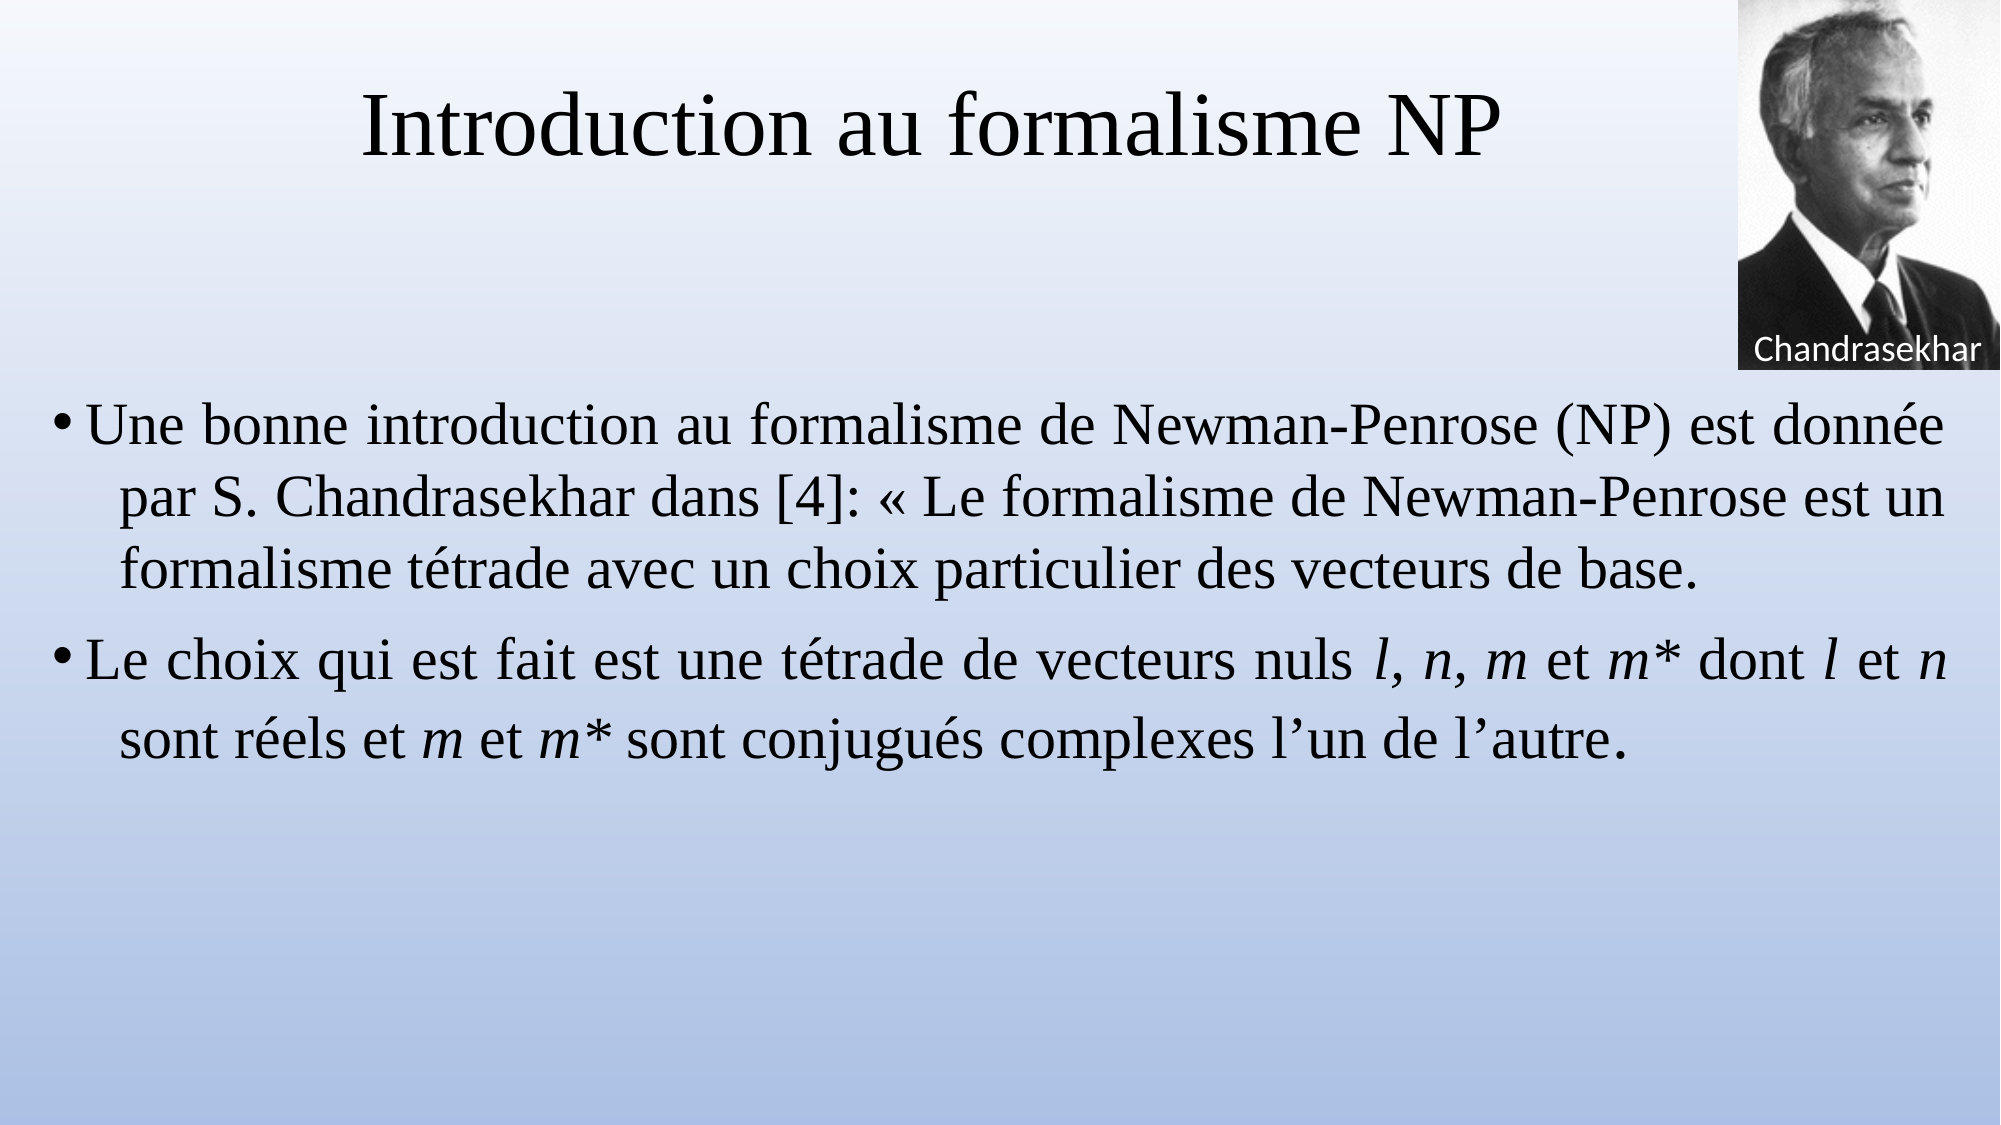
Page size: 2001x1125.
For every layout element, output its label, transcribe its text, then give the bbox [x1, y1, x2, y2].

text_box Chandrasekhar [1738, 316, 2000, 377]
picture [1738, 0, 2000, 316]
title Introduction au formalisme NP [345, 16, 1612, 234]
list Une bonne introduction au formalisme de Newman-Penrose (NP) est donnée par S. Chandrasekhar dans [4]: « Le formalisme de Newman-Penrose est un formalisme tétrade avec un choix particulier des vecteurs de base. Le choix qui est fait est une tétrade de vecteurs nuls l, n, m et m* dont l et n sont réels et m et m* sont conjugués complexes l’un de l’autre. [37, 376, 1964, 874]
